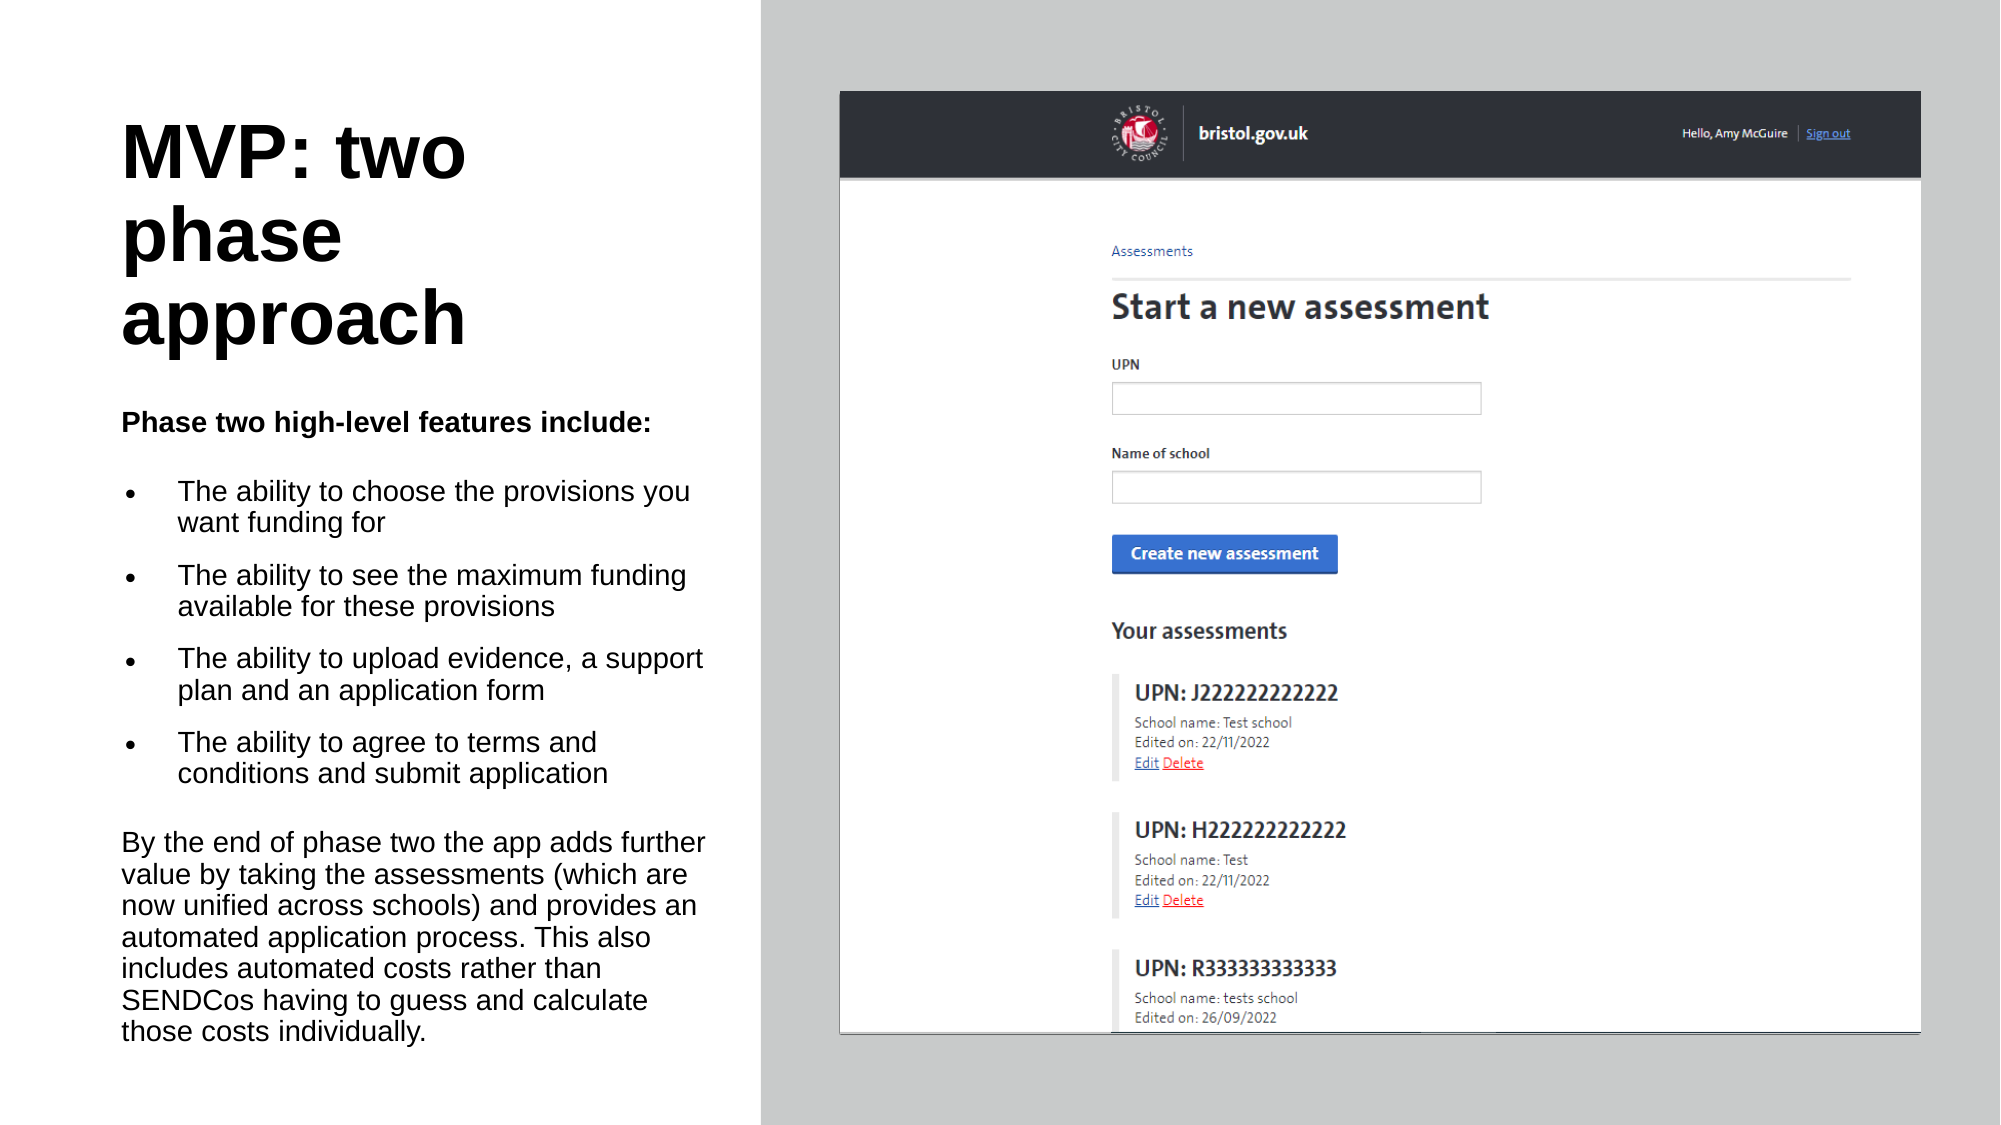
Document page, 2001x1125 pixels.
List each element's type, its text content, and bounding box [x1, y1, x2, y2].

list Phase two high-level features include: The ability to choose the provisions you want funding for The ability to see the maximum funding available for these provisions The ability to upload evidence, a support plan and an application form The ability to agree to terms and conditions and submit application By the end of phase two the app adds further value by taking the assessments (which are now unified across schools) and provides an automated application process. This also includes automated costs rather than SENDCos having to guess and calculate those costs individually. [106, 399, 724, 1021]
title MVP: two phase approach [106, 103, 724, 370]
text_box [760, 0, 2000, 1125]
picture [840, 91, 1921, 1033]
